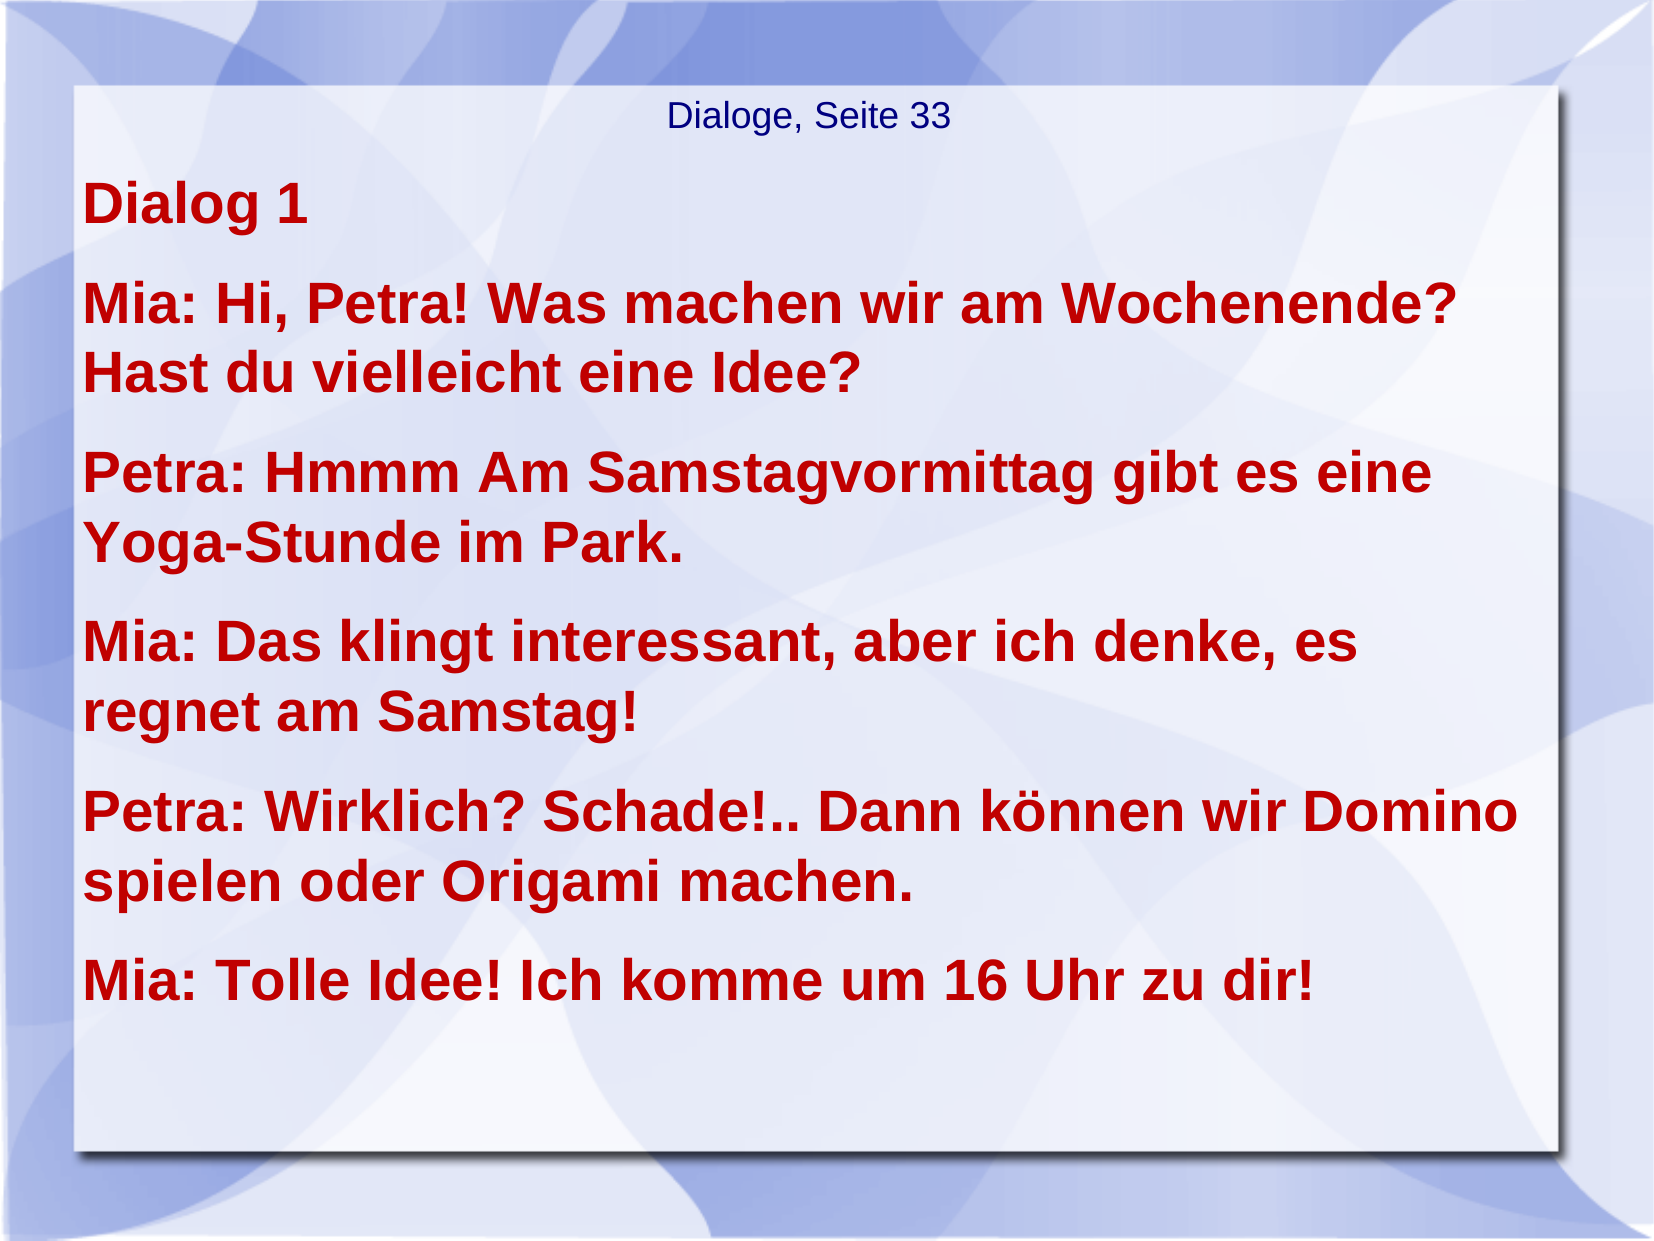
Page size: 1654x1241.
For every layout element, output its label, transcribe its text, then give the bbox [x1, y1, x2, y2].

subtitle Dialoge, Seite 33 Dialog 1 Mia: Hi, Petra! Was machen wir am Wochenende? Hast du vielleicht eine Idee? Petra: Hmmm Am Samstagvormittag gibt es eine Yoga-Stunde im Park. Mia: Das klingt interessant, aber ich denke, es regnet am Samstag! Petra: Wirklich? Schade!.. Dann können wir Domino spielen oder Origami machen. Mia: Tolle Idee! Ich komme um 16 Uhr zu dir! [82, 90, 1536, 1130]
